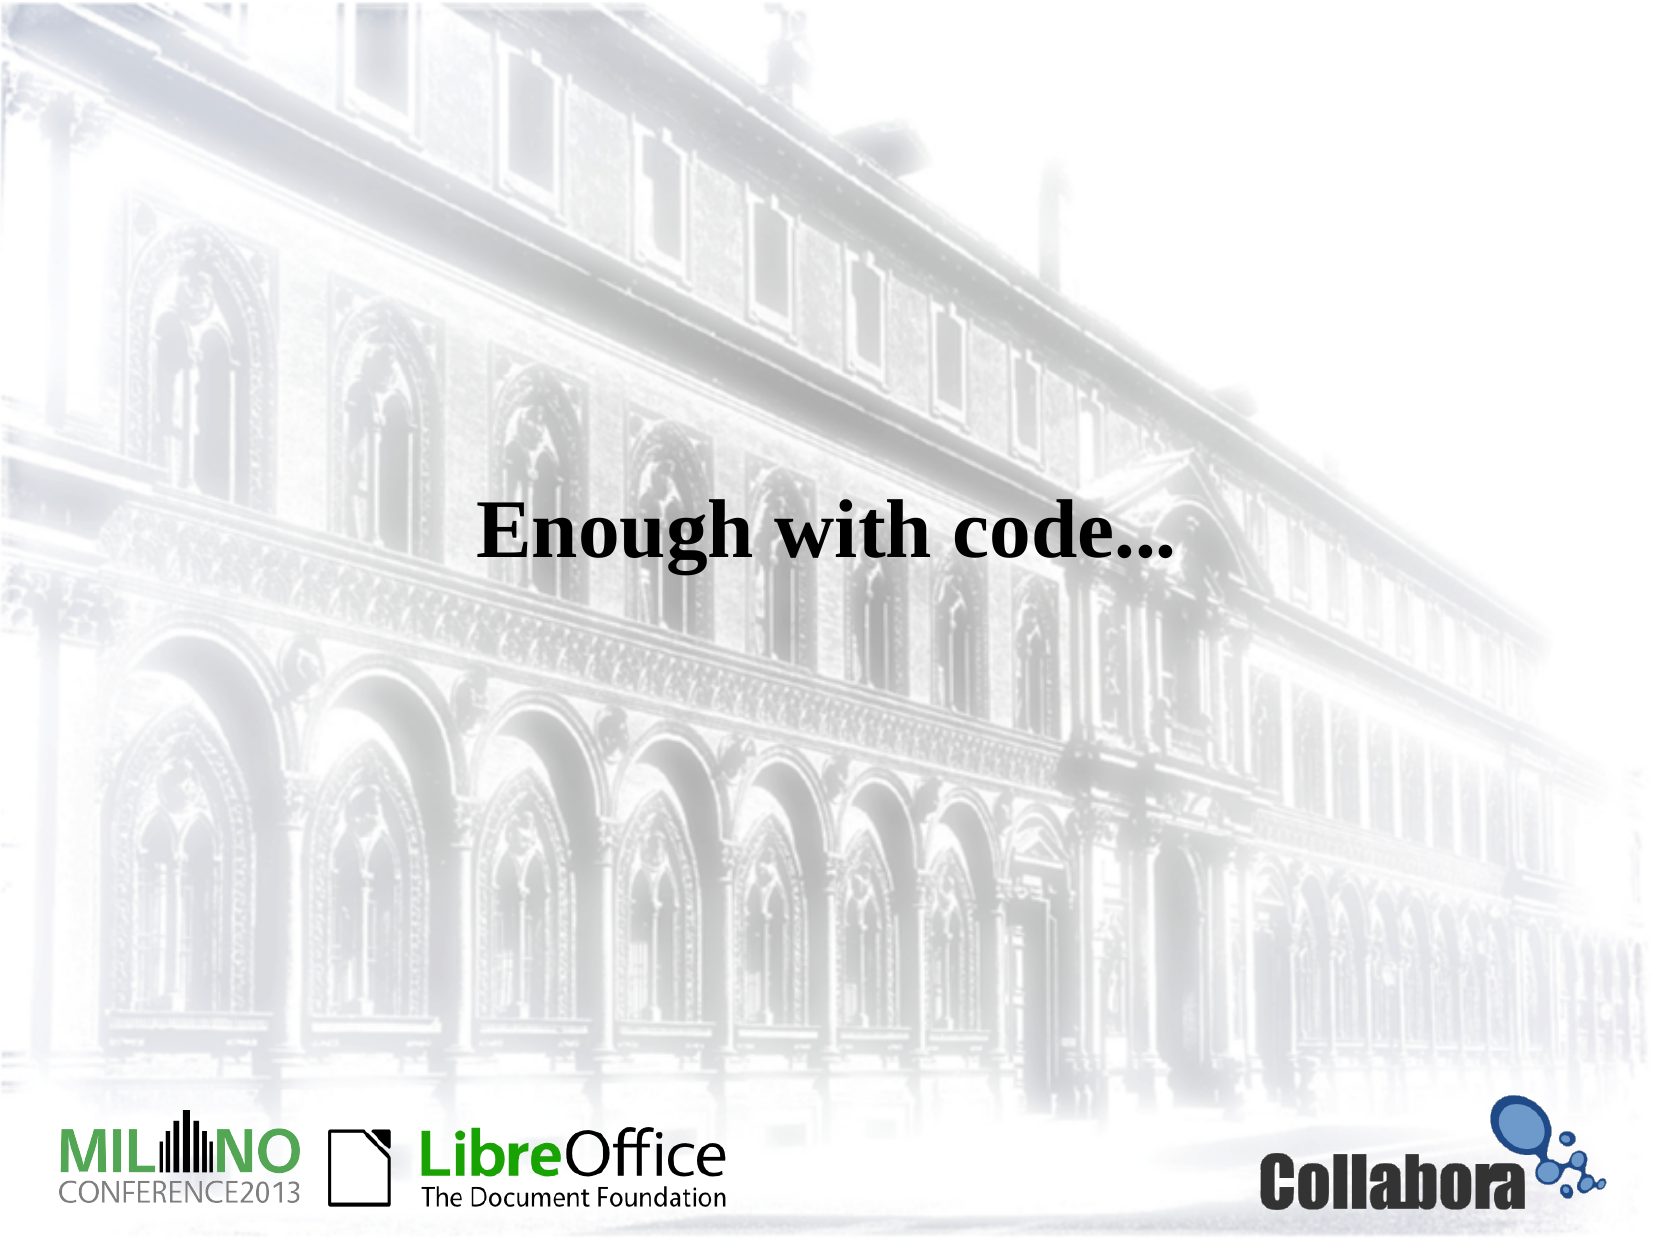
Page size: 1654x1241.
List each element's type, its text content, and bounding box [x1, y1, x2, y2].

subtitle Enough with code... [82, 49, 1571, 1010]
picture [0, 2, 1652, 1241]
